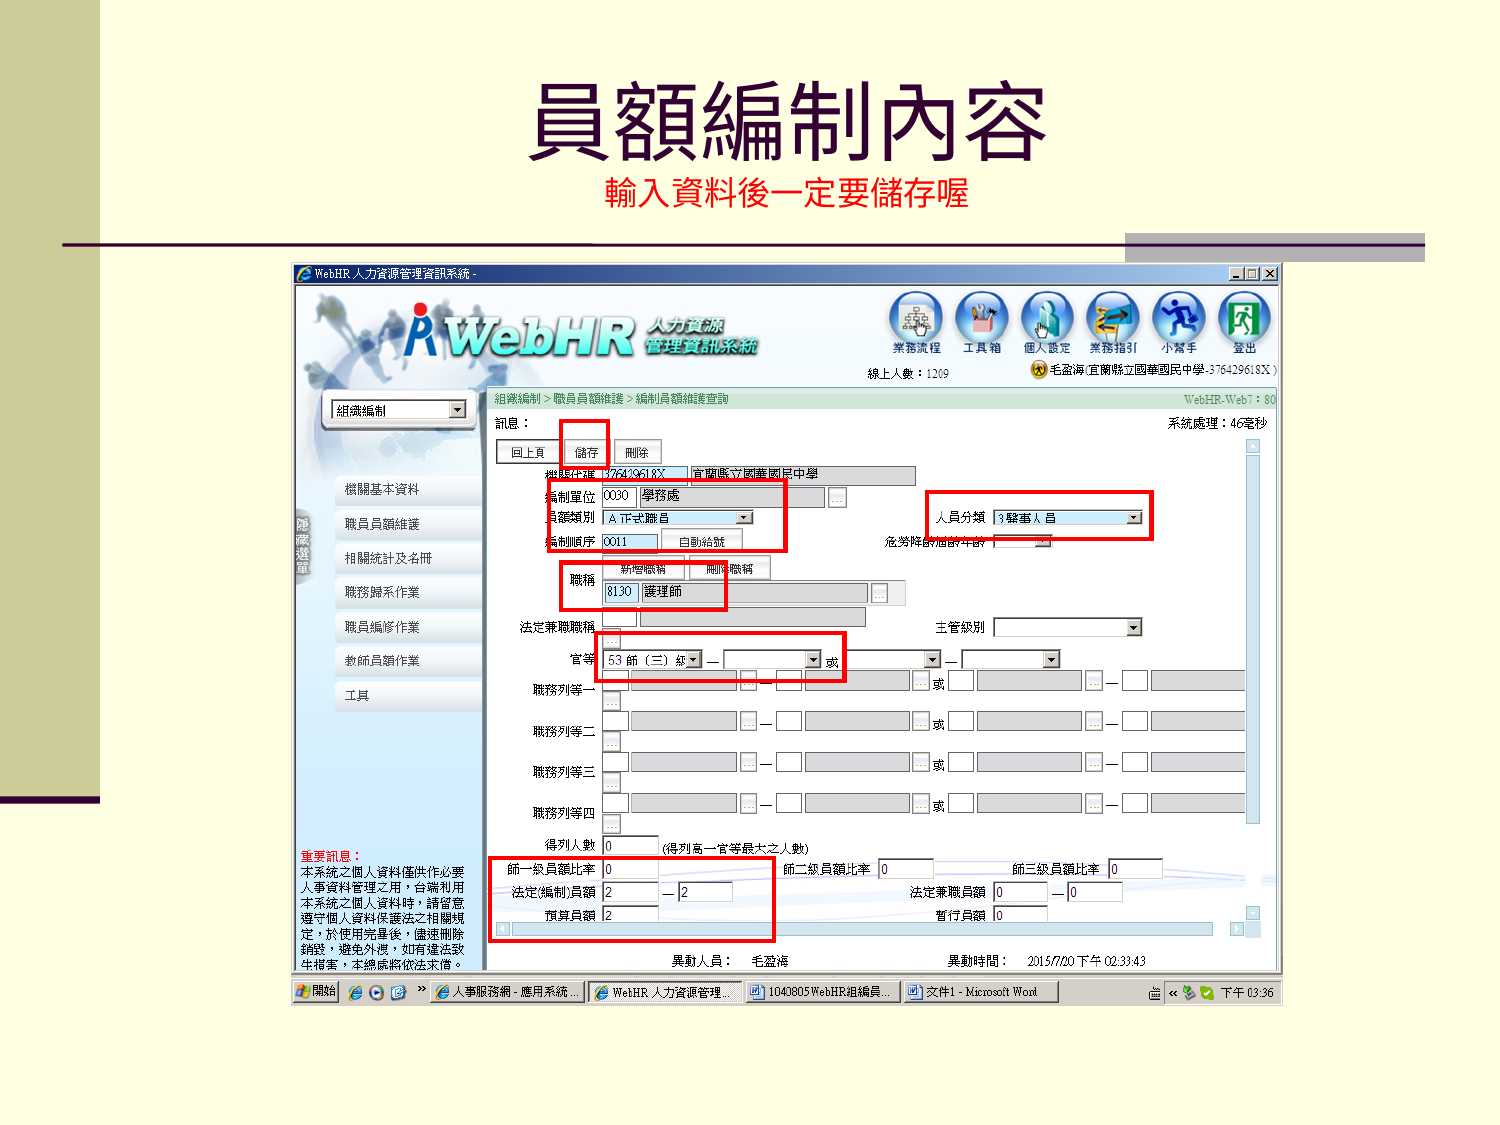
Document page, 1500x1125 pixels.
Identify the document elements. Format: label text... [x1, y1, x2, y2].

picture [291, 262, 1283, 1006]
title 員額編制內容 輸入資料後一定要儲存喔 [150, 45, 1426, 234]
